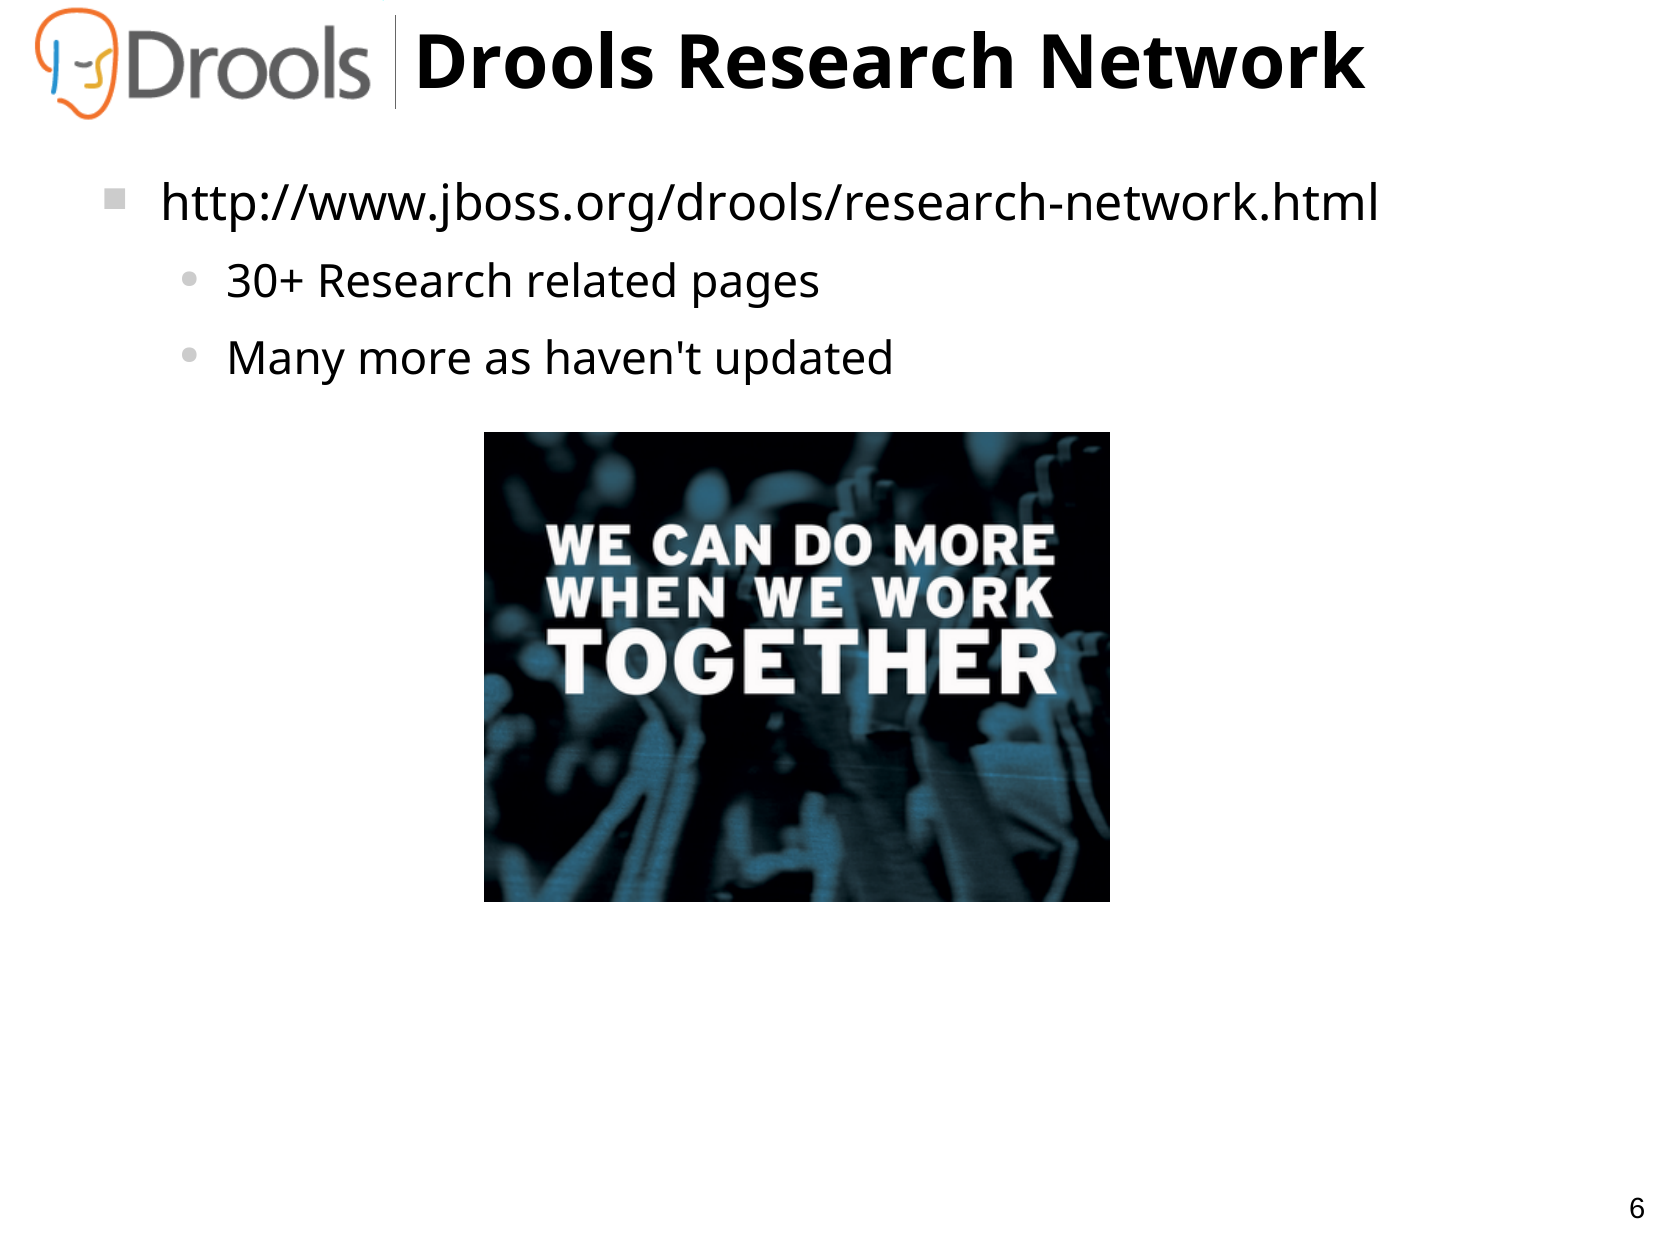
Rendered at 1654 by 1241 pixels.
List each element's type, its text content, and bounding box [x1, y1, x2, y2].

list http://www.jboss.org/drools/research-network.html 30+ Research related pages Many more as haven't updated [104, 166, 1517, 934]
title Drools Research Network [413, 6, 1595, 113]
picture [484, 432, 1110, 902]
picture [29, 0, 384, 126]
